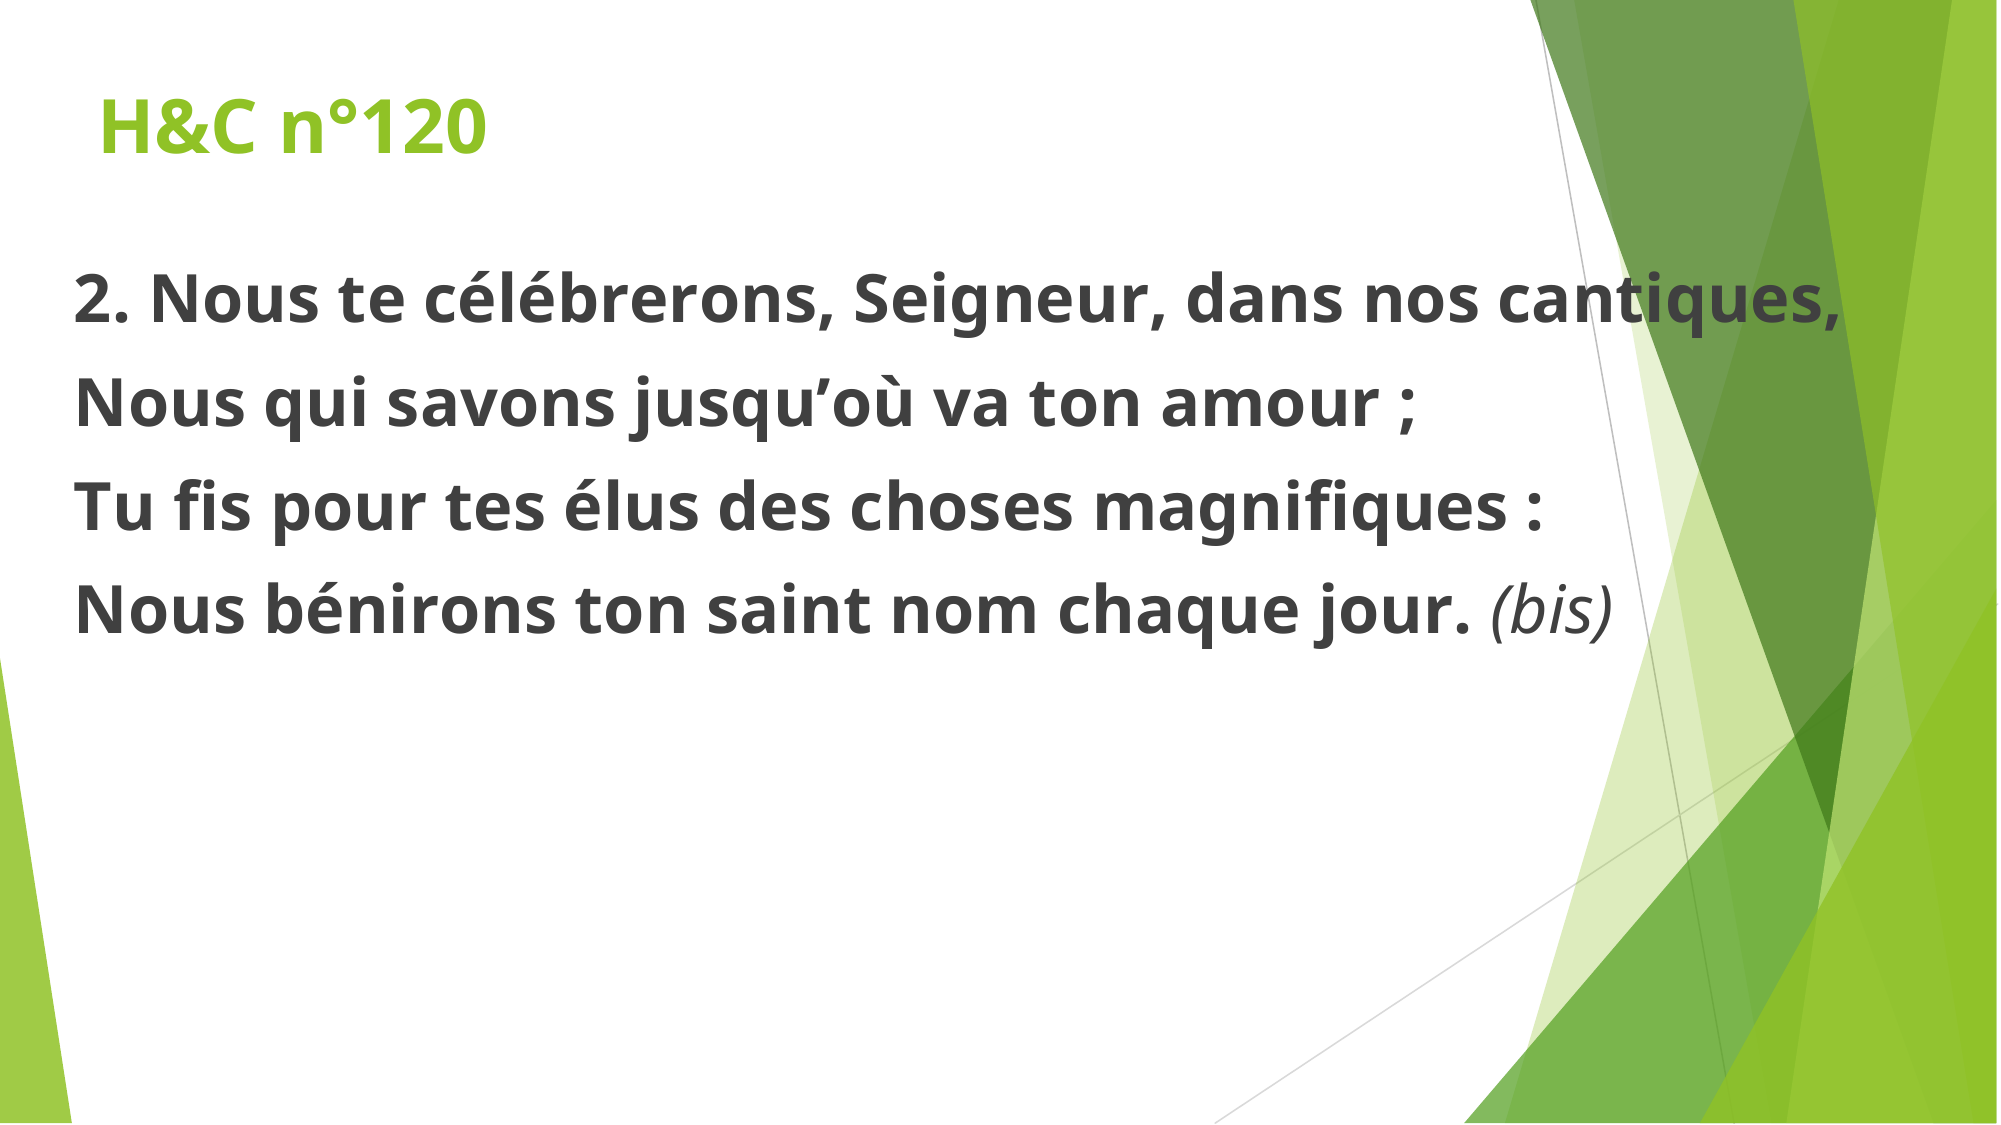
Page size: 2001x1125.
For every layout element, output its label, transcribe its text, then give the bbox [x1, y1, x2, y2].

text_box H&C n°120 [82, 70, 1522, 178]
text_box 2. Nous te célébrerons, Seigneur, dans nos cantiques, Nous qui savons jusqu’où va ton amour ; Tu fis pour tes élus des choses magnifiques : Nous bénirons ton saint nom chaque jour. (bis) [59, 236, 2001, 1037]
